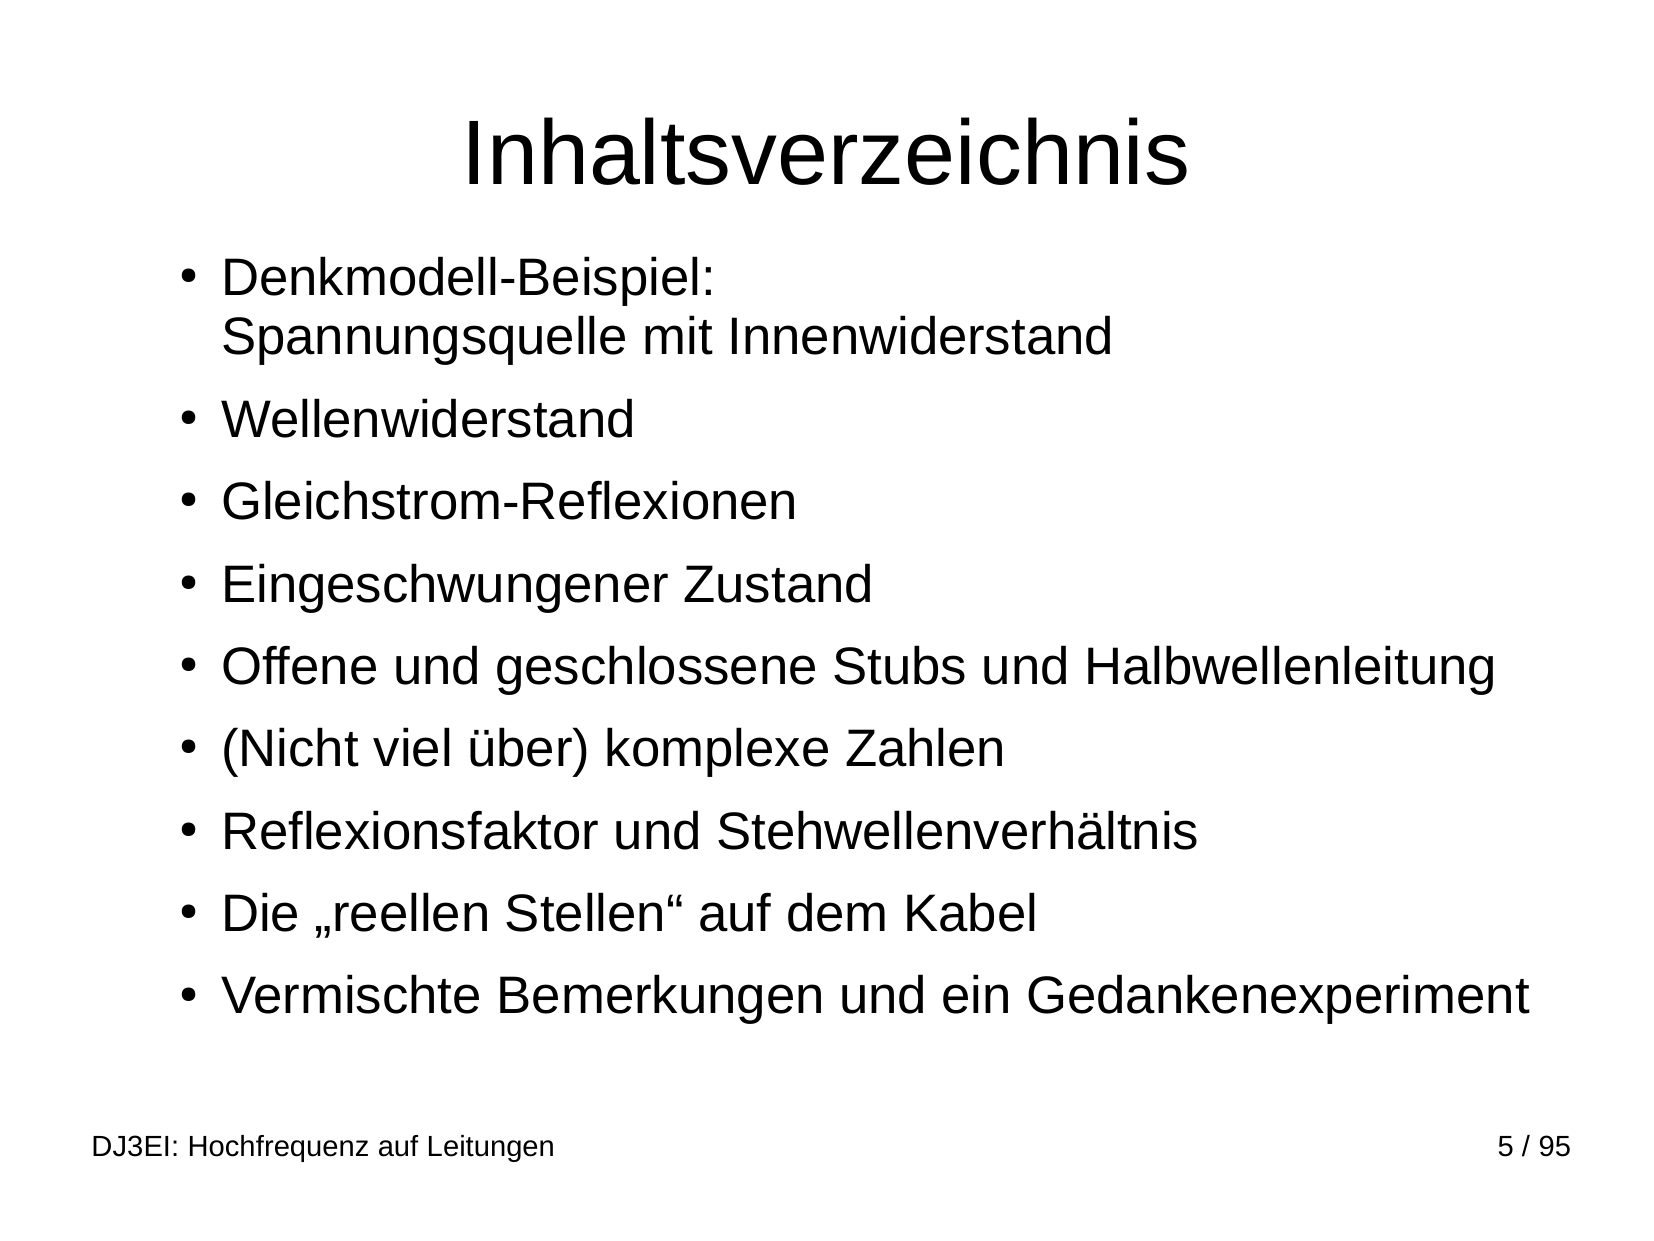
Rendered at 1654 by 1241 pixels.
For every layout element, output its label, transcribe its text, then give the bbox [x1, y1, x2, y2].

list Denkmodell-Beispiel: Spannungsquelle mit Innenwiderstand Wellenwiderstand Gleichstrom-Reflexionen Eingeschwungener Zustand Offene und geschlossene Stubs und Halbwellenleitung (Nicht viel über) komplexe Zahlen Reflexionsfaktor und Stehwellenverhältnis Die „reellen Stellen“ auf dem Kabel Vermischte Bemerkungen und ein Gedankenexperiment [165, 248, 1536, 1050]
title Inhaltsverzeichnis [82, 49, 1571, 257]
